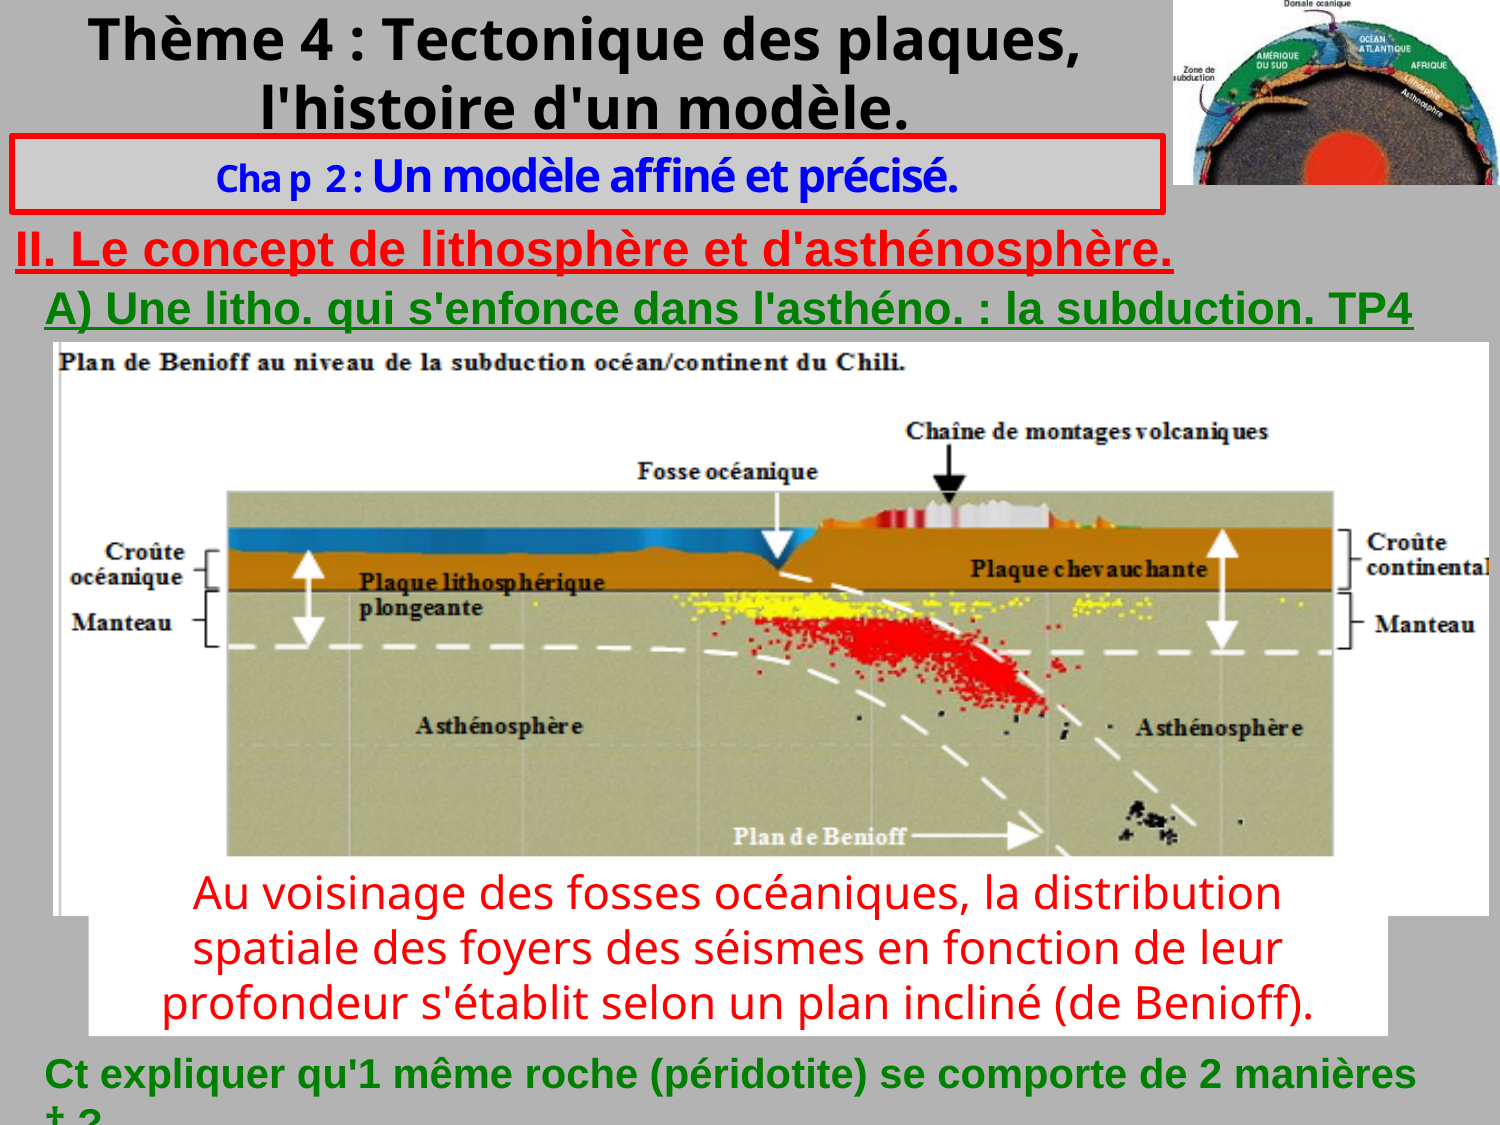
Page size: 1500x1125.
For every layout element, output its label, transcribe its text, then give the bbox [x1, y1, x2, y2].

text_box A) Une litho. qui s'enfonce dans l'asthéno. : la subduction. TP4 [29, 271, 1500, 342]
text_box Au voisinage des fosses océaniques, la distribution spatiale des foyers des séismes en fonction de leur profondeur s'établit selon un plan incliné (de Benioff). [88, 856, 1388, 1037]
picture [53, 342, 1489, 916]
text_box Cha p 2 : Un modèle affiné et précisé. [11, 135, 1164, 208]
text_box II. Le concept de lithosphère et d'asthénosphère. [0, 208, 1418, 284]
picture [1173, 0, 1500, 185]
text_box Ct expliquer qu'1 même roche (péridotite) se comporte de 2 manières ‡ ? [29, 1039, 1500, 1105]
text_box Thème 4 : Tectonique des plaques, l'histoire d'un modèle. [0, 0, 1173, 150]
